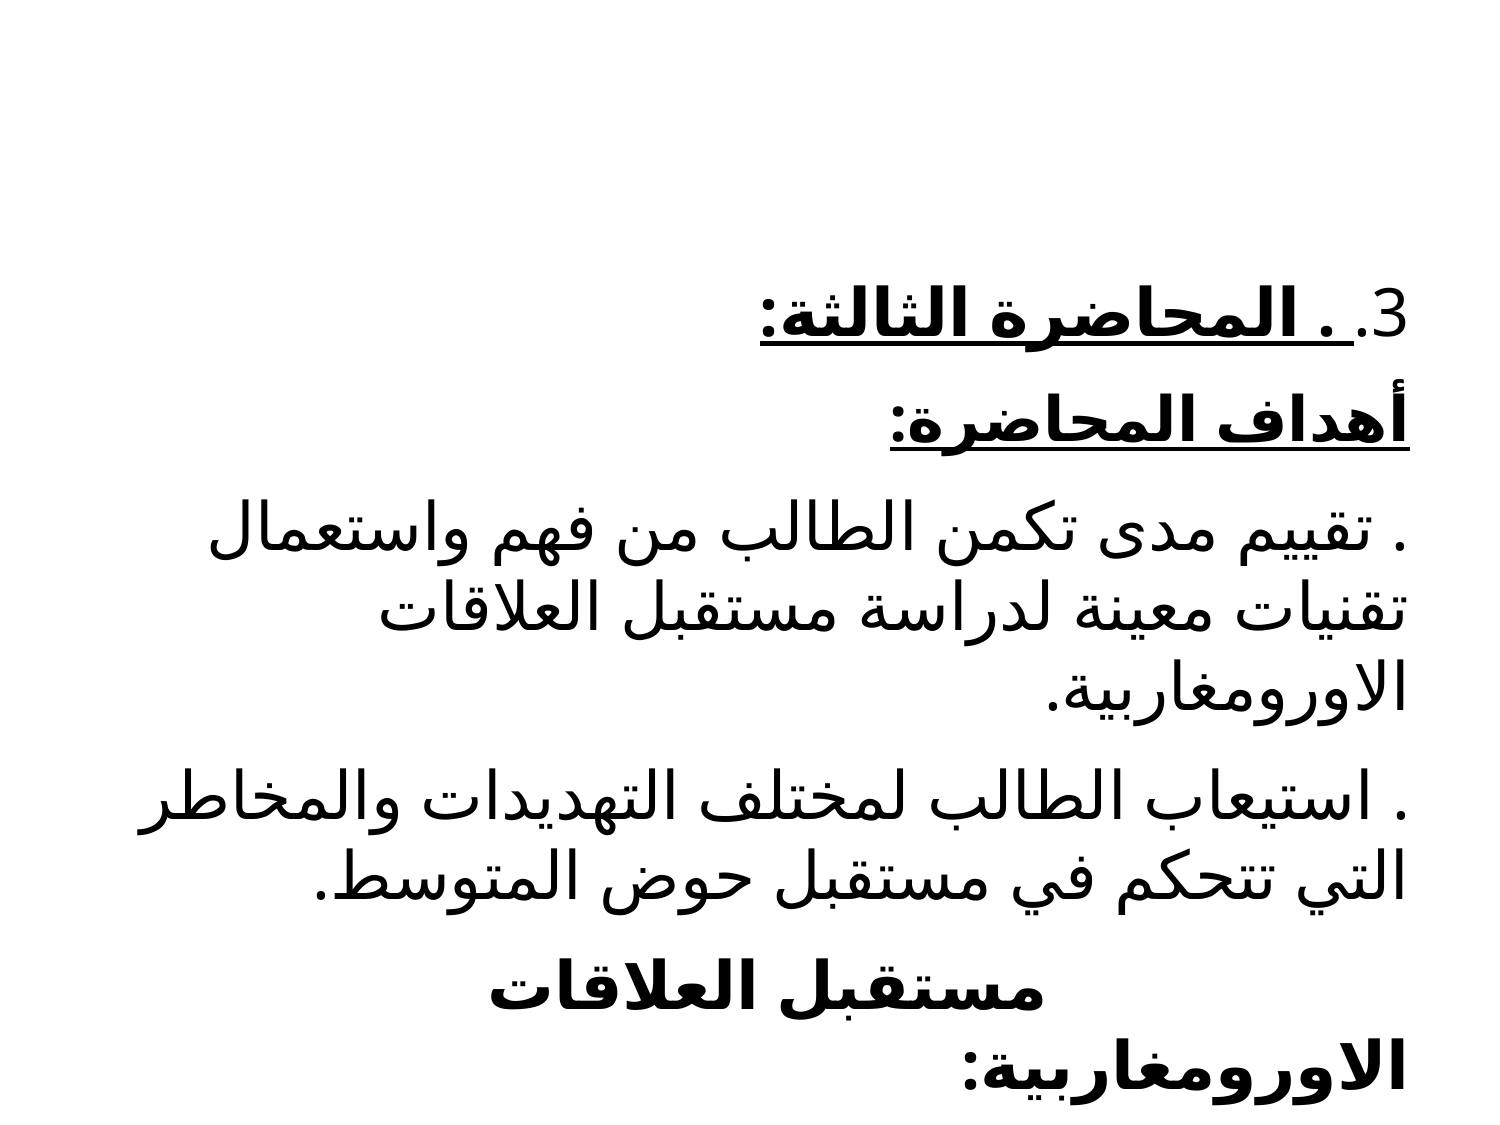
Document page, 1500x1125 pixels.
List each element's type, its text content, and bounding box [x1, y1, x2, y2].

list 3. . المحاضرة الثالثة: أهداف المحاضرة: . تقييم مدى تكمن الطالب من فهم واستعمال تقنيات معينة لدراسة مستقبل العلاقات الاورومغاربية. . استيعاب الطالب لمختلف التهديدات والمخاطر التي تتحكم في مستقبل حوض المتوسط. مستقبل العلاقات الاورومغاربية: أ.1 إشكالية الأمن في حوض المتوسط في ظل التهديدات الجديدة. أ.2 الثورات العربية وتداعياتها على التعاون الاورومغاربي. أ.3 أزمة النظام الاقتصادي والمصرفي الرأسمالي وتأثيره على منطقة المغرب العربي. أ.4 أزمة الهوية الأوروبية في ظل المعطيات الديمغرافية المتوقعة. [75, 262, 1425, 1005]
